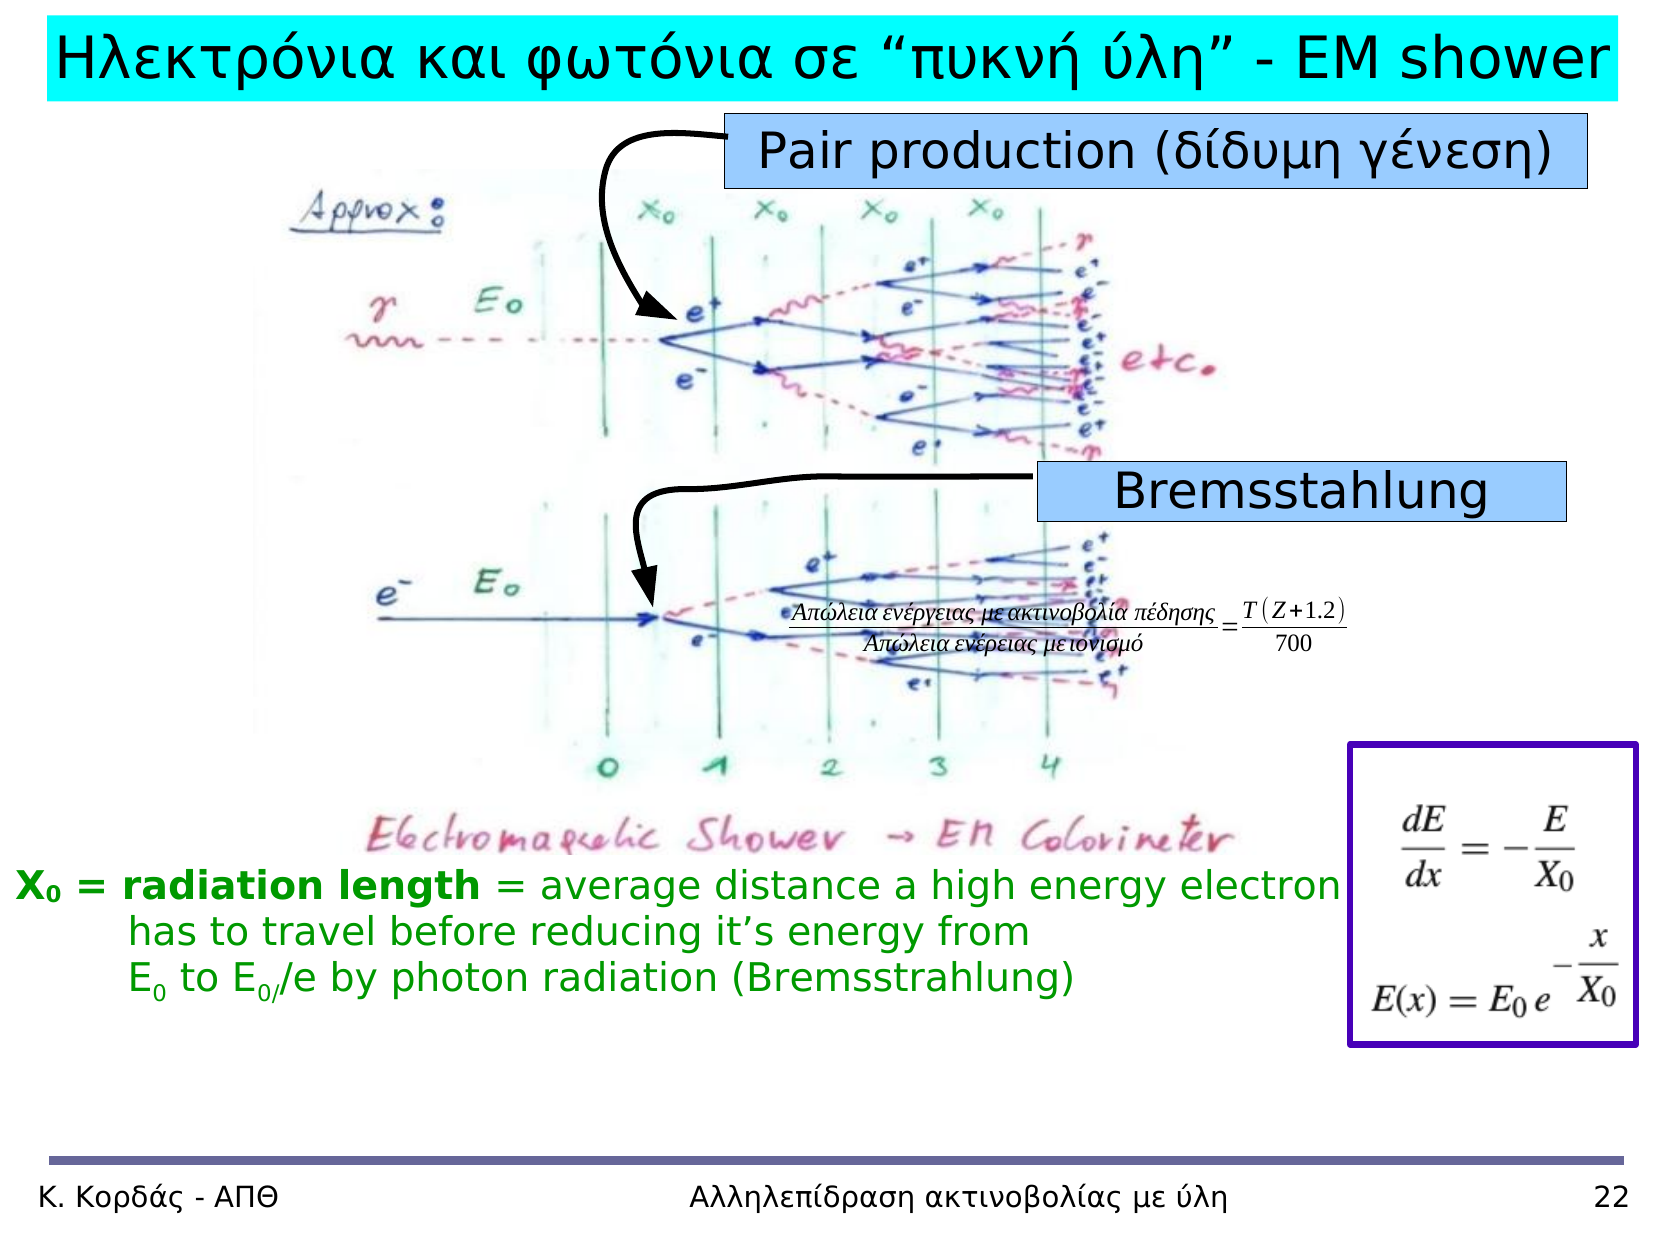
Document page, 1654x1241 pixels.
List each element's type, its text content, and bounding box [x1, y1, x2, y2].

picture [253, 169, 1429, 855]
text_box Pair production (δίδυμη γένεση) [724, 113, 1588, 189]
chart [781, 595, 1354, 658]
picture [1353, 748, 1633, 1030]
text_box Bremsstahlung [1037, 461, 1567, 522]
title Ηλεκτρόνια και φωτόνια σε “πυκνή ύλη” - EM shower [47, 15, 1619, 102]
text_box X0 = radiation length = average distance a high energy electron has to travel before reducing it’s energy from E0 to E0//e by photon radiation (Bremsstrahlung) [0, 855, 1347, 1028]
